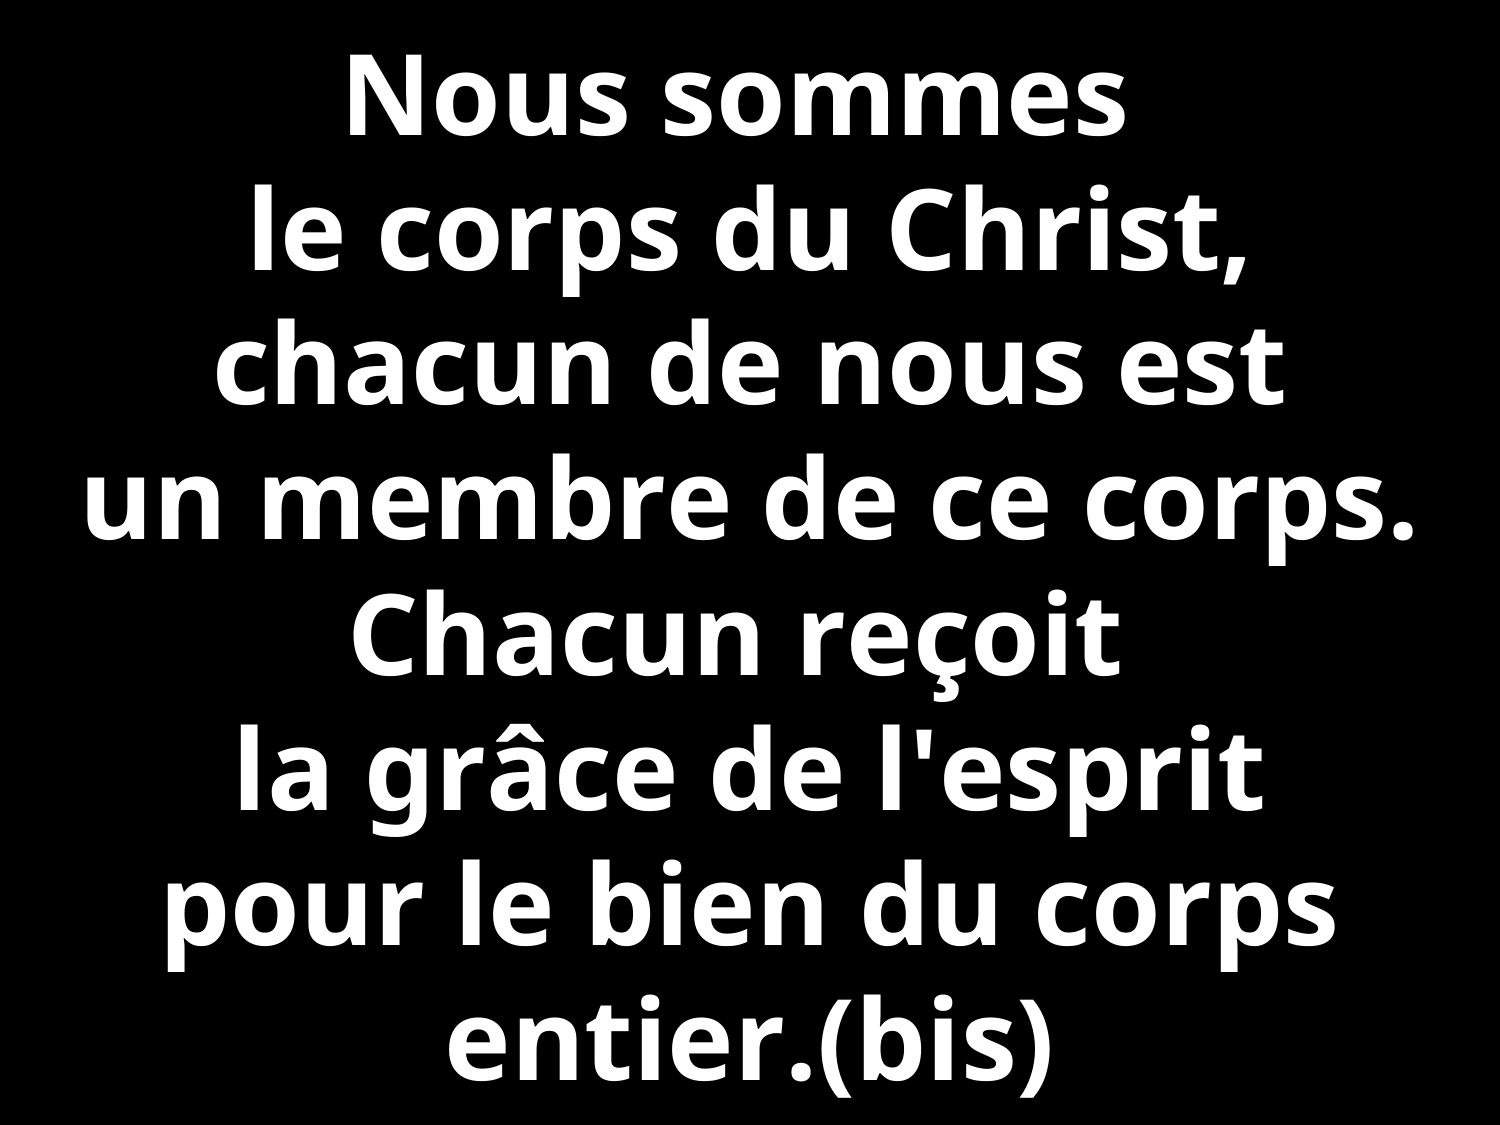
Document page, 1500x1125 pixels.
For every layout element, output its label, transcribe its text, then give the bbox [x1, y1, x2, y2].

title Nous sommes le corps du Christ, chacun de nous est un membre de ce corps. Chacun reçoit la grâce de l'esprit pour le bien du corps entier.(bis) [0, 0, 1500, 1125]
